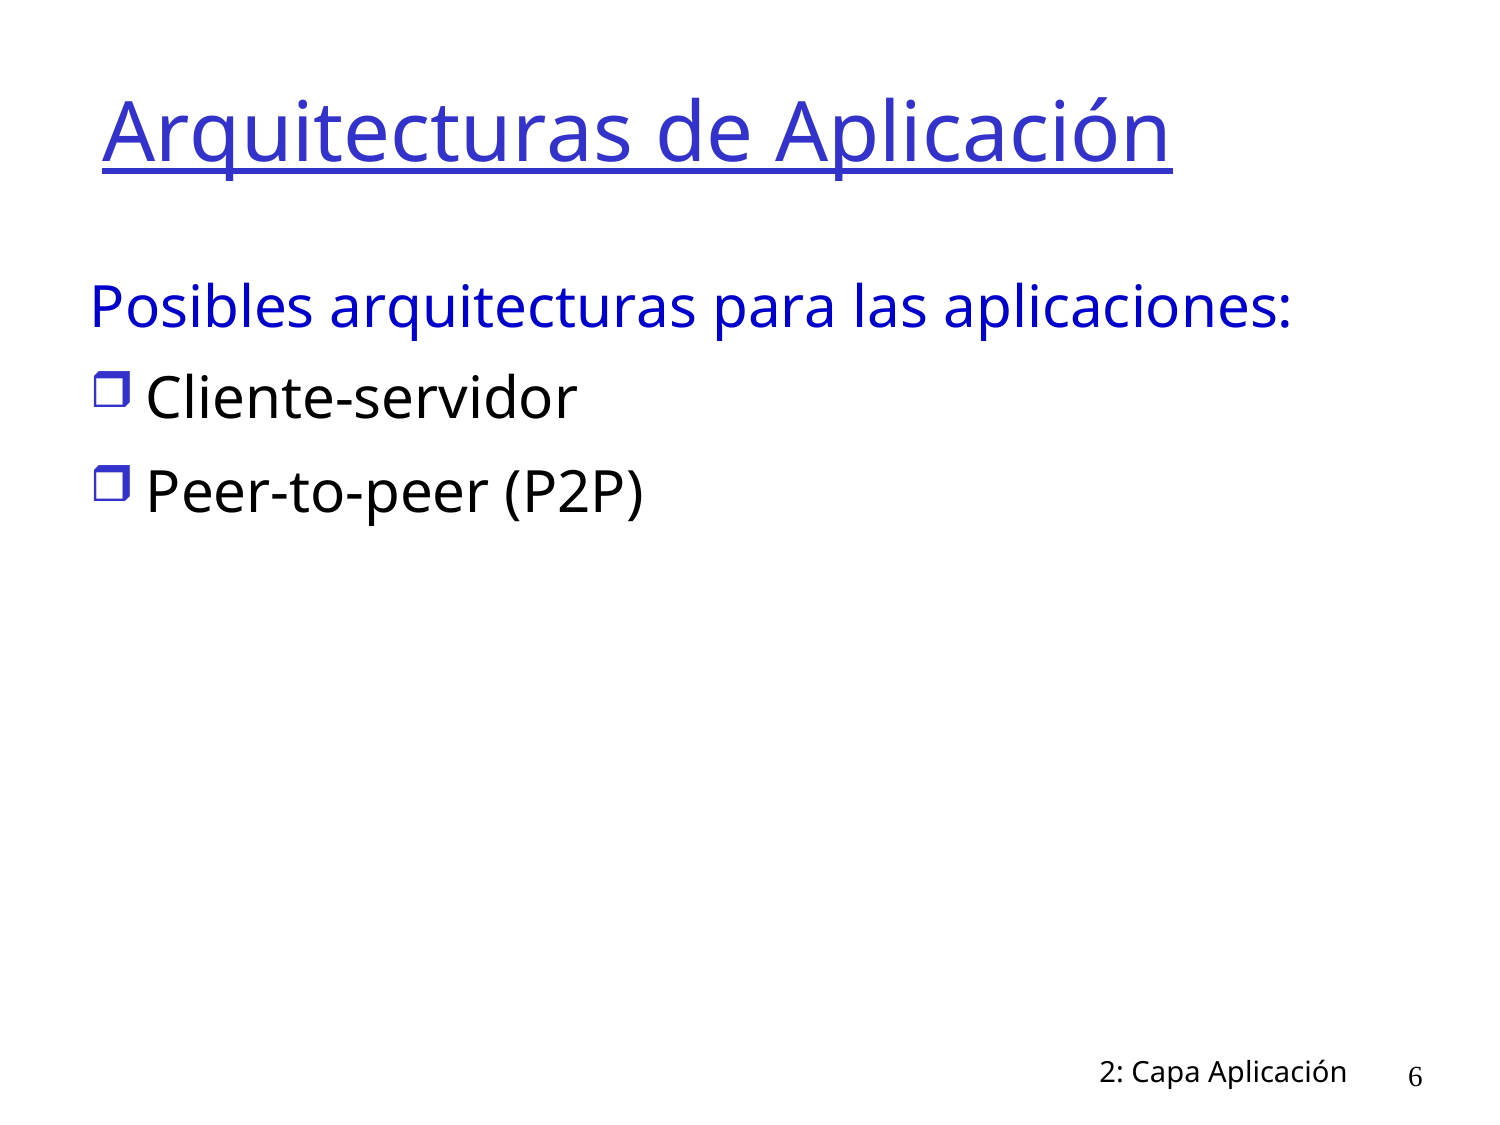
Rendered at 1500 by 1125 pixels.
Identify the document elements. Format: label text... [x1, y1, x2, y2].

list Posibles arquitecturas para las aplicaciones: Cliente-servidor Peer-to-peer (P2P) [75, 262, 1463, 1026]
title Arquitecturas de Aplicación [87, 37, 1363, 225]
